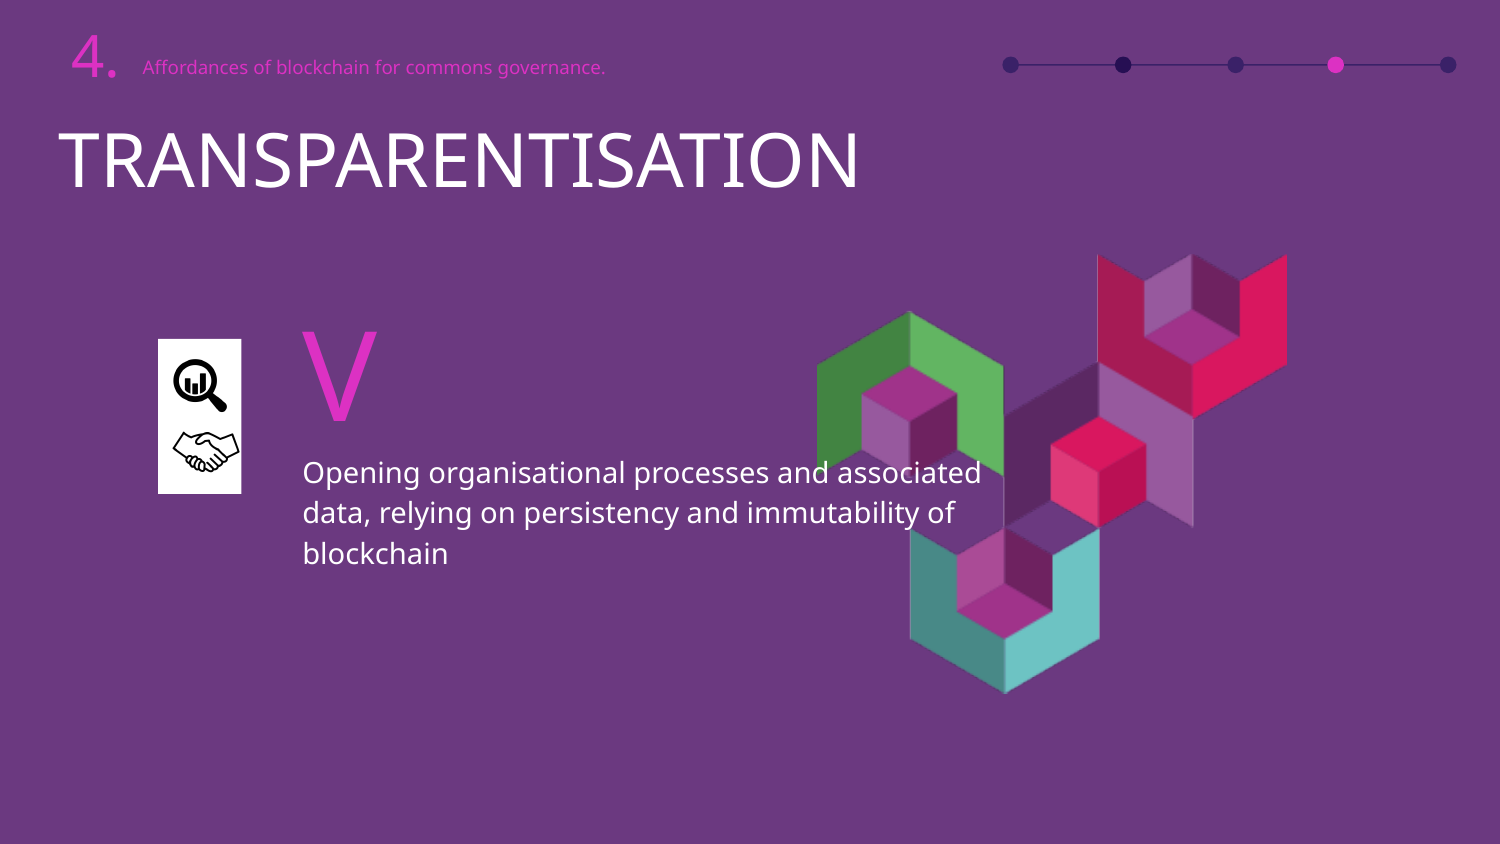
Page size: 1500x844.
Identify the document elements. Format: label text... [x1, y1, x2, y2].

text_box [1002, 56, 1019, 74]
picture [166, 351, 240, 484]
text_box [158, 338, 242, 494]
text_box 4. [56, 4, 165, 111]
text_box TRANSPARENTISATION [43, 97, 1391, 211]
text_box [1114, 56, 1132, 74]
text_box V [287, 281, 445, 450]
text_box [1327, 56, 1345, 74]
text_box [1227, 56, 1244, 74]
picture [817, 254, 1287, 694]
text_box Affordances of blockchain for commons governance. [127, 40, 987, 89]
text_box [1439, 56, 1457, 74]
subtitle Opening organisational processes and associated data, relying on persistency and immutability of blockchain [287, 434, 1074, 646]
